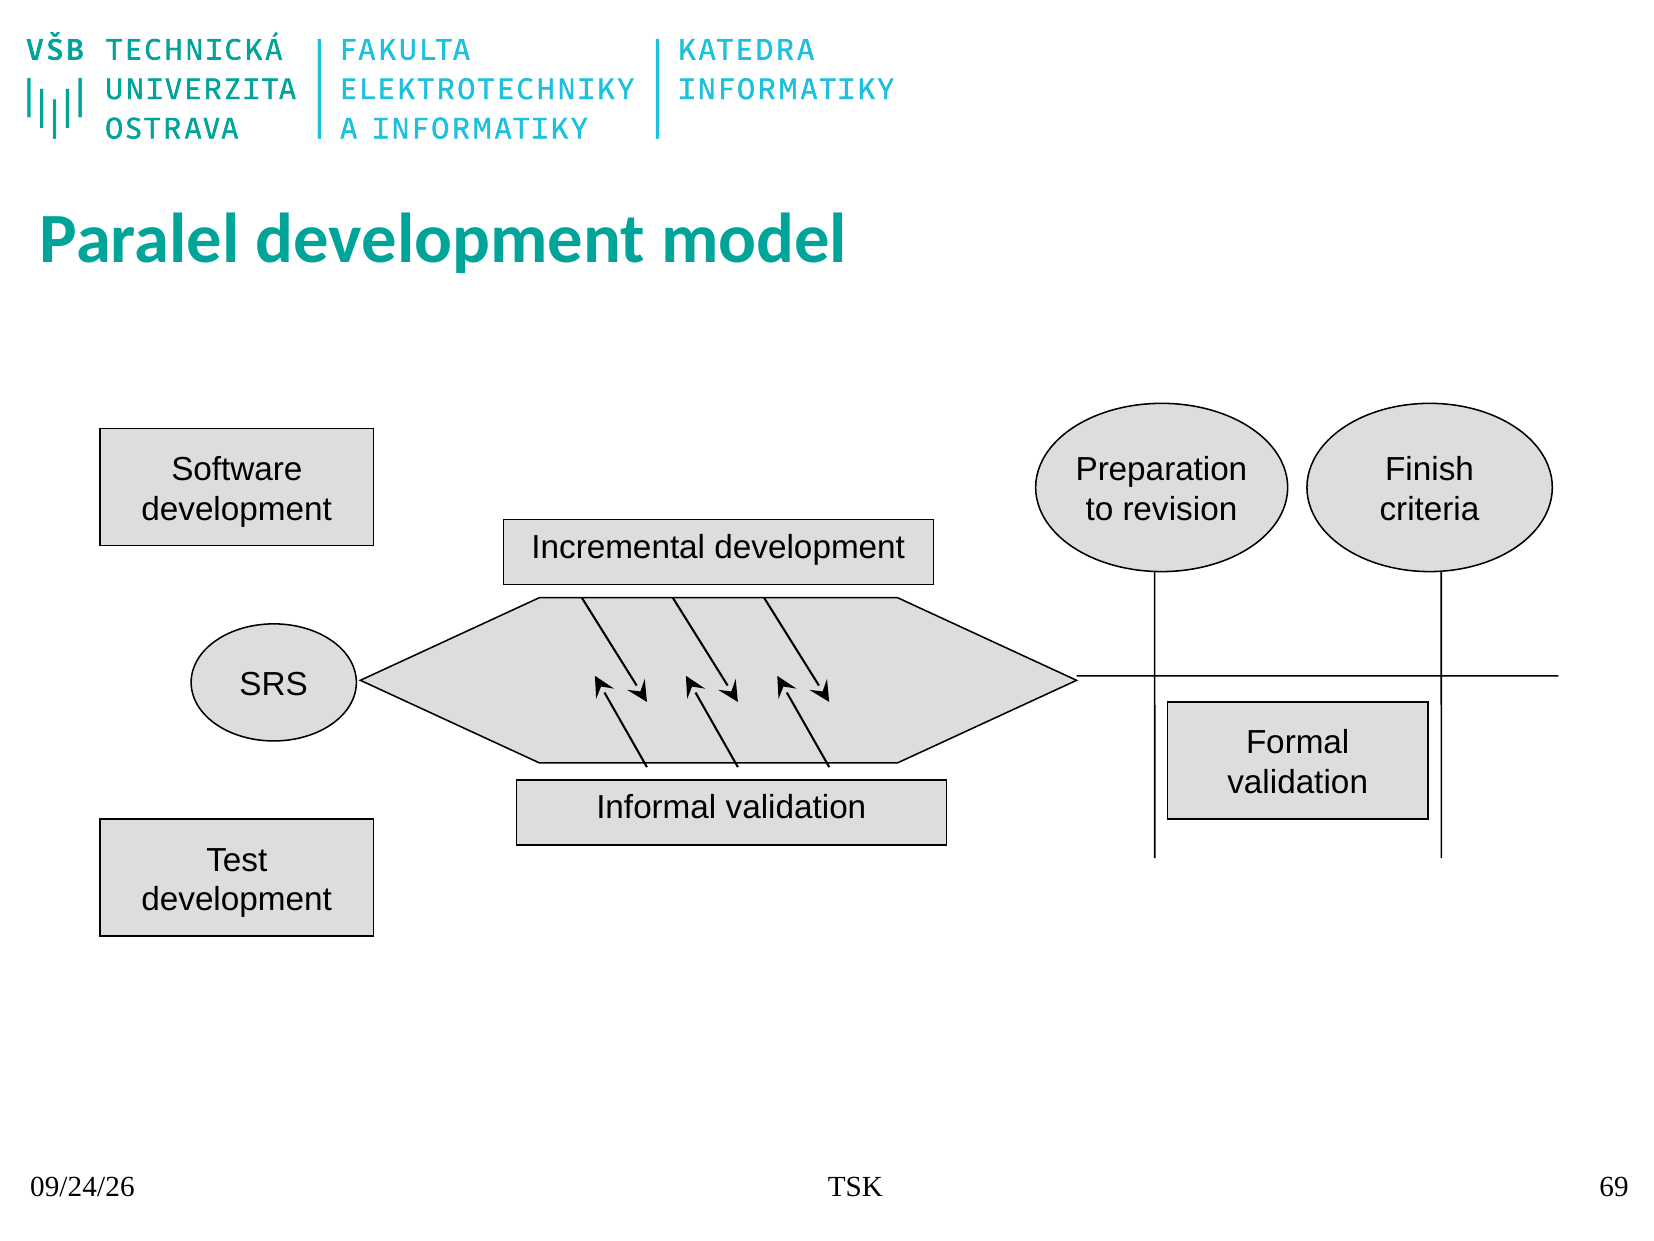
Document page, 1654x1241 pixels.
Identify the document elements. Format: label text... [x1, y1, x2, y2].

text_box SRS [191, 623, 357, 741]
text_box [360, 597, 1077, 763]
text_box Preparation to revision [1035, 403, 1288, 572]
text_box Software development [100, 428, 374, 546]
text_box Finish criteria [1306, 403, 1553, 572]
text_box Informal validation [516, 780, 947, 846]
picture [26, 31, 894, 139]
text_box Incremental development [503, 519, 934, 585]
title Paralel development model [24, 169, 1629, 300]
text_box Formal validation [1167, 701, 1428, 819]
text_box Test development [100, 819, 374, 937]
